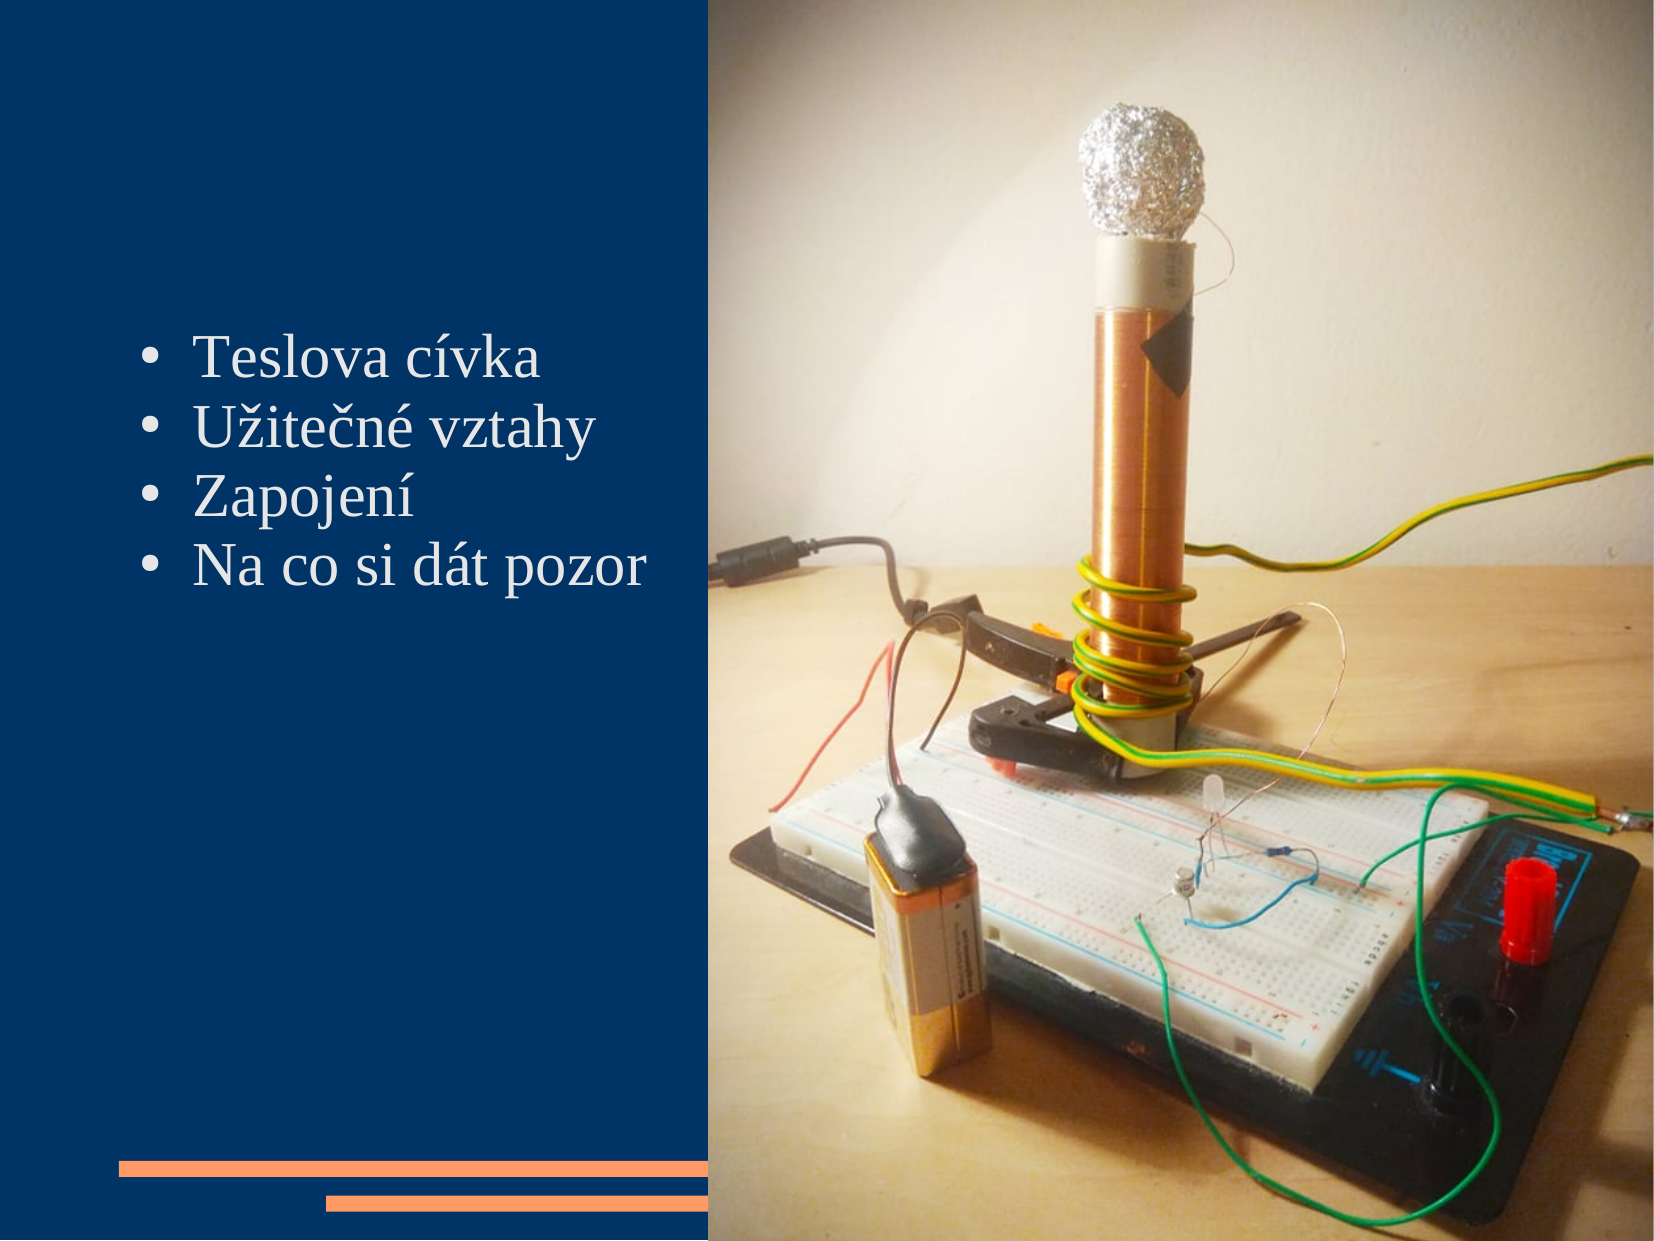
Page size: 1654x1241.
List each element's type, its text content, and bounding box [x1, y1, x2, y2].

list Teslova cívka Užitečné vztahy Zapojení Na co si dát pozor [121, 322, 708, 1132]
picture [708, 0, 1654, 1241]
